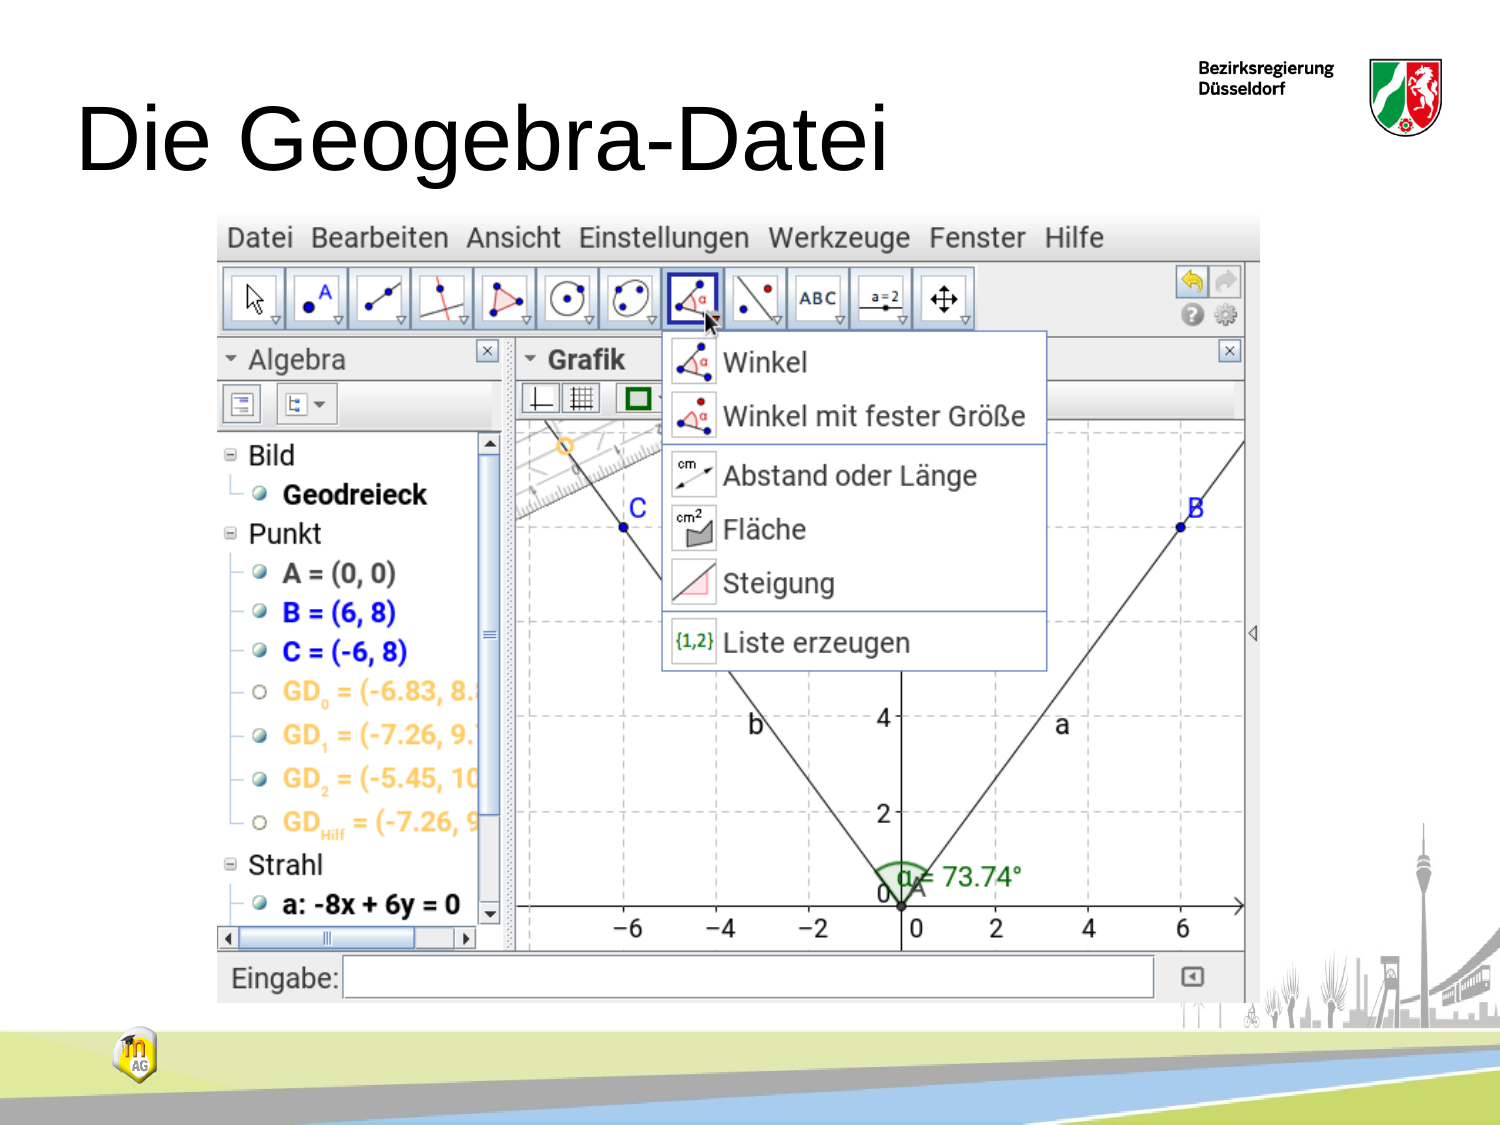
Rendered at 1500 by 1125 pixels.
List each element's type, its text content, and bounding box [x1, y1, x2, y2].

picture [1425, 58, 1442, 137]
picture [0, 213, 1500, 1125]
title Die Geogebra-Datei [75, 44, 1425, 233]
